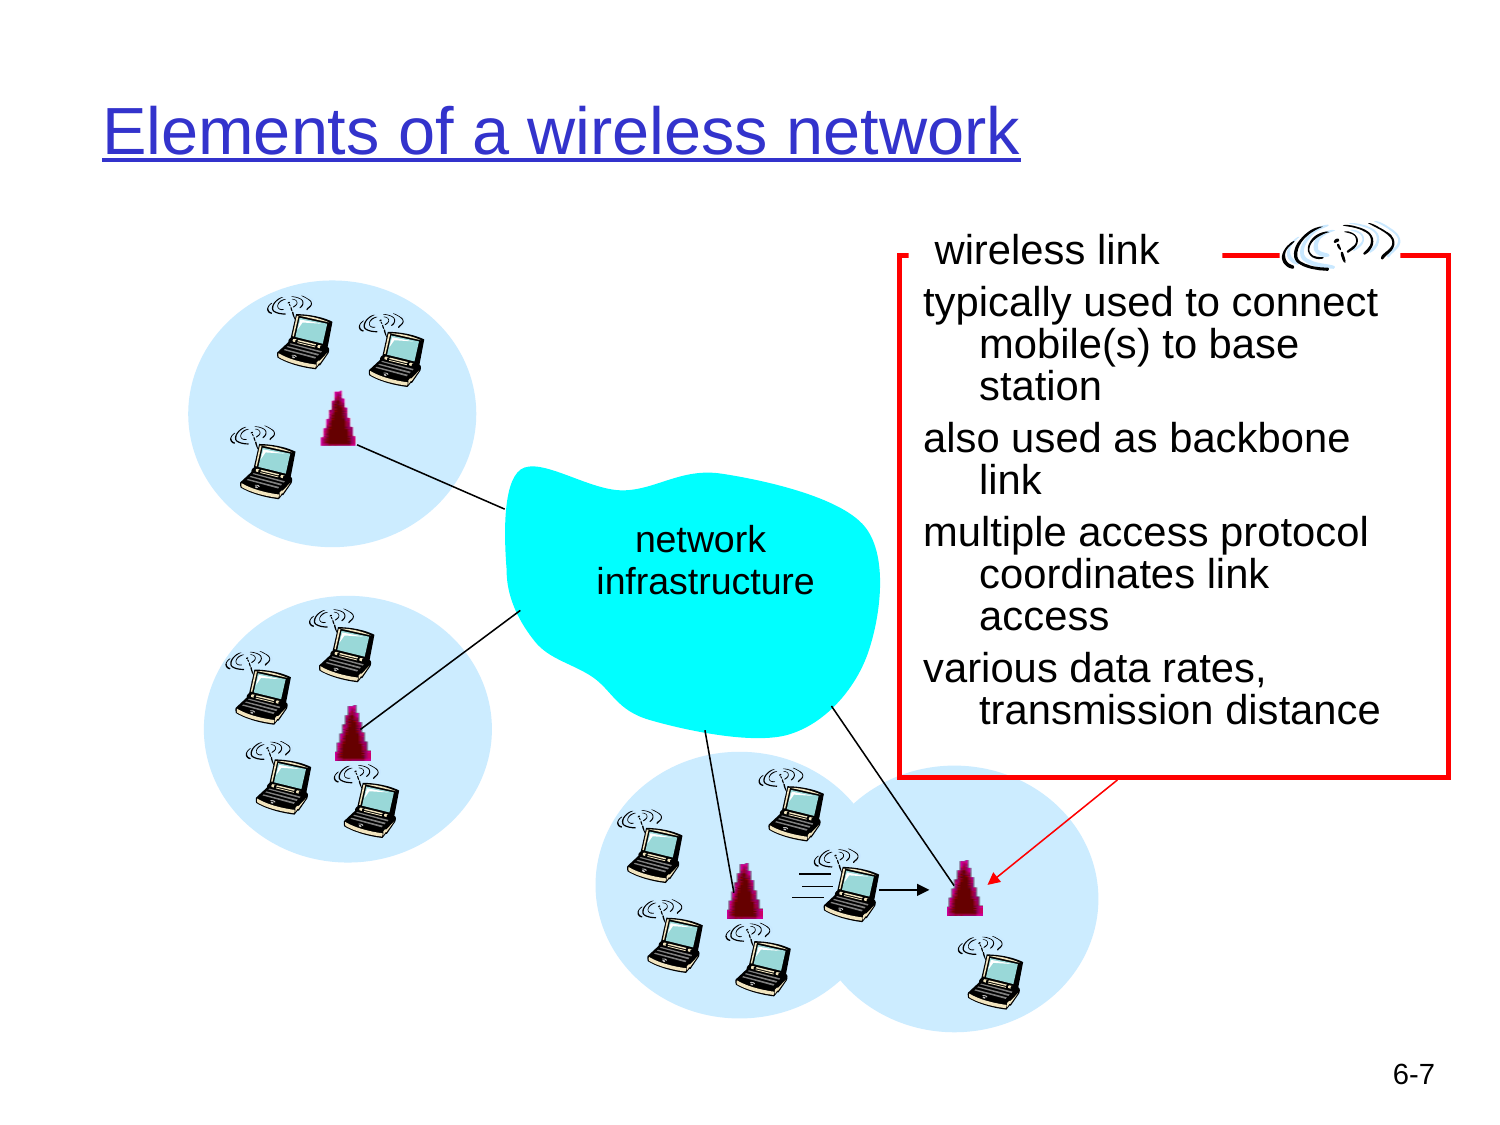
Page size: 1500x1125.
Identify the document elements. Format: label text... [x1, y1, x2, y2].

text_box [595, 751, 1099, 1033]
picture [229, 424, 296, 500]
picture [333, 762, 400, 838]
picture [225, 649, 291, 725]
picture [947, 860, 983, 916]
text_box [1279, 221, 1401, 271]
text_box [203, 595, 492, 863]
text_box [902, 765, 1008, 775]
picture [266, 294, 333, 370]
picture [320, 390, 356, 446]
text_box wireless link typically used to connect mobile(s) to base station also used as backbone link multiple access protocol coordinates link access various data rates, transmission distance [908, 223, 1425, 647]
picture [725, 921, 791, 997]
picture [813, 847, 880, 923]
text_box [188, 280, 477, 548]
title Elements of a wireless network [87, 37, 1363, 225]
picture [358, 311, 425, 387]
picture [308, 607, 375, 683]
picture [758, 766, 824, 842]
picture [637, 897, 703, 973]
picture [957, 934, 1024, 1010]
picture [335, 705, 371, 761]
text_box network infrastructure [581, 510, 830, 611]
picture [245, 739, 312, 815]
picture [616, 808, 683, 884]
text_box [505, 466, 881, 739]
picture [727, 863, 763, 920]
